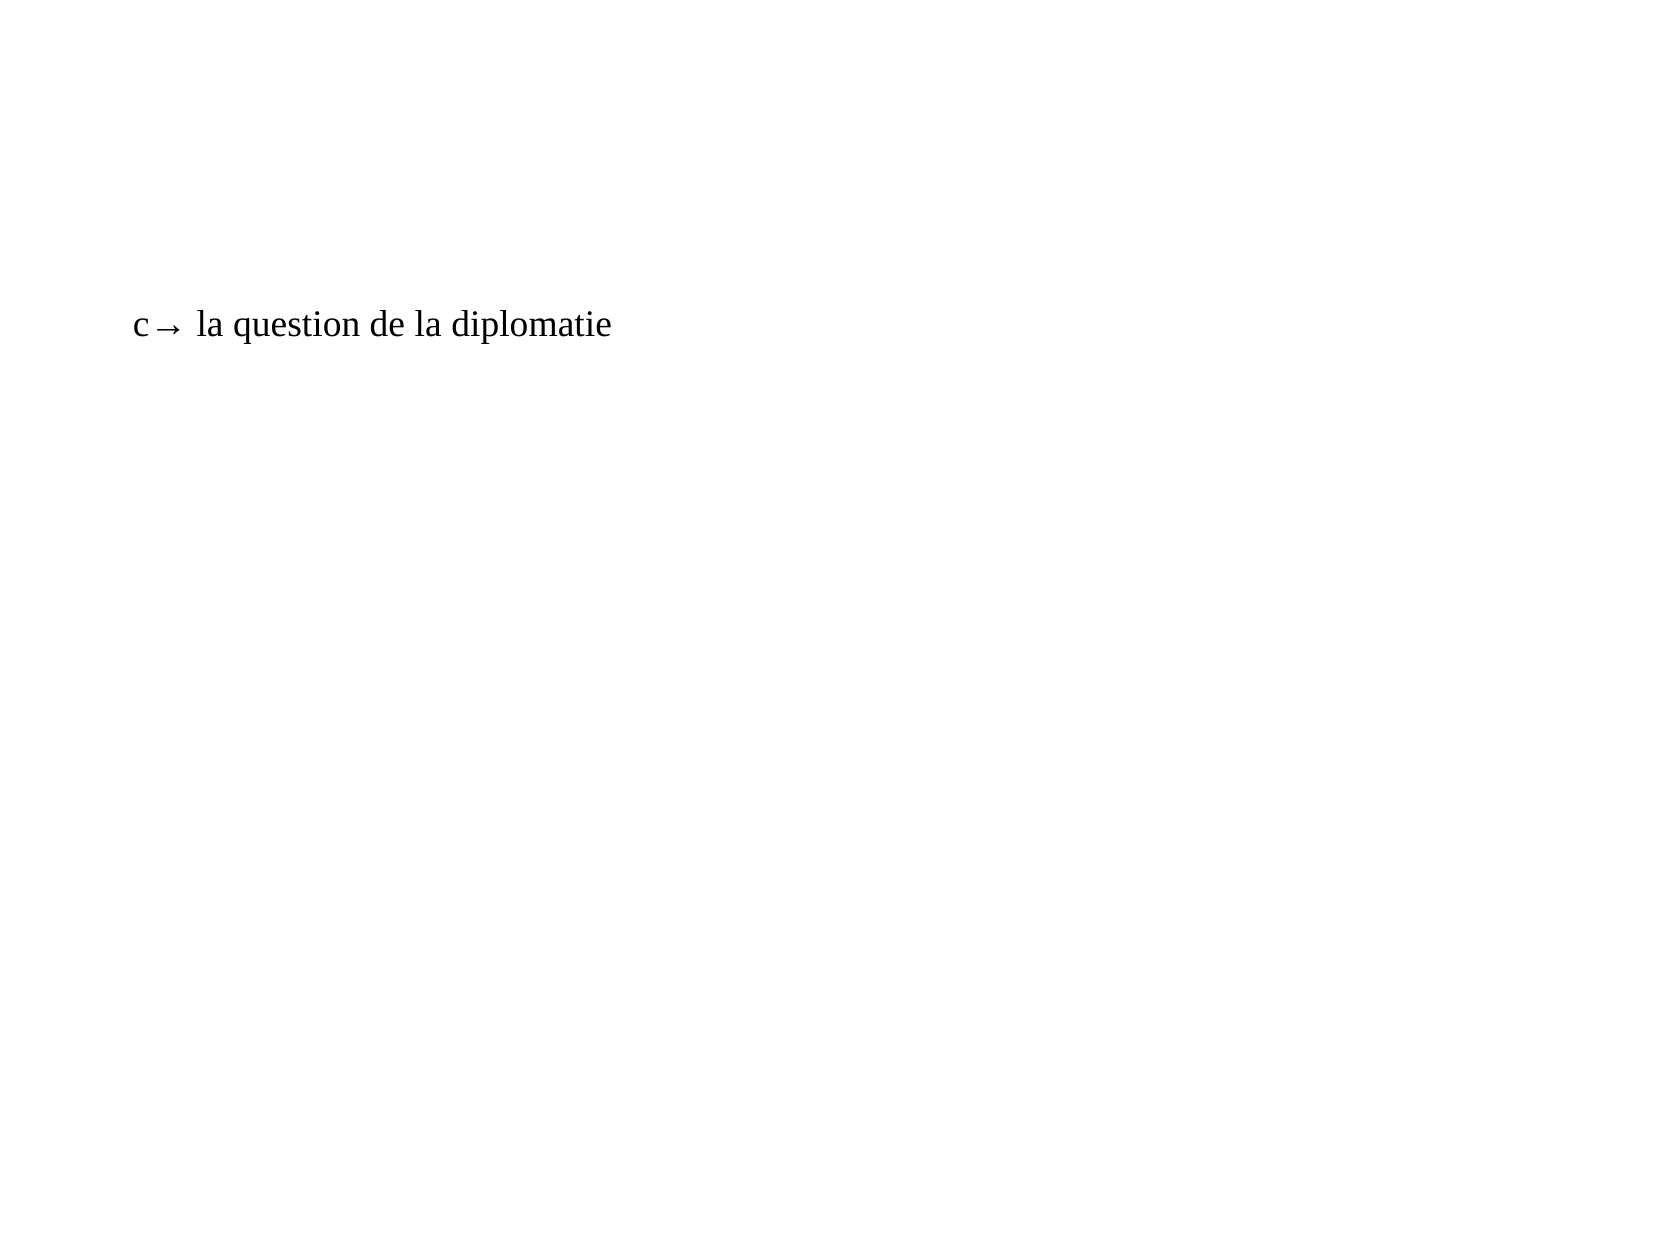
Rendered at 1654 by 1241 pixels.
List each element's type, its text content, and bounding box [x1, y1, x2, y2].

text_box c→ la question de la diplomatie [118, 295, 628, 353]
